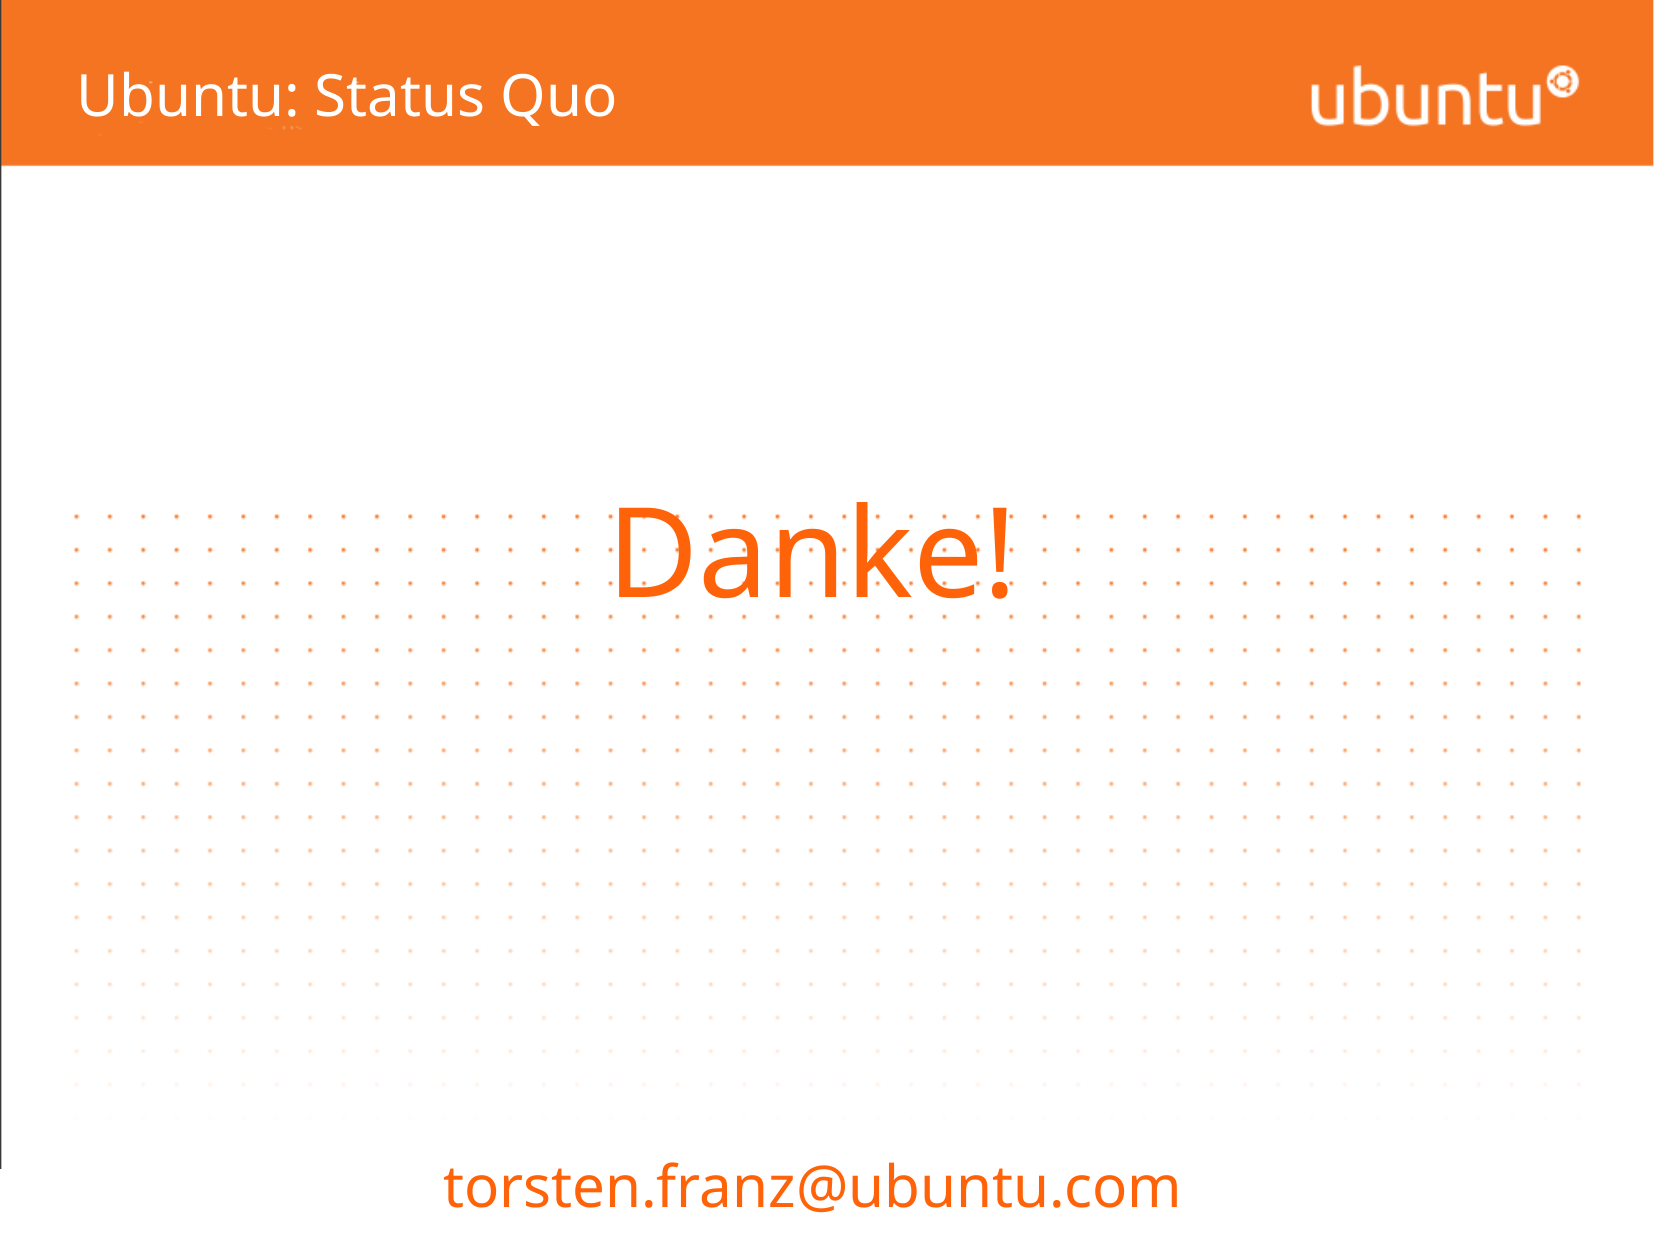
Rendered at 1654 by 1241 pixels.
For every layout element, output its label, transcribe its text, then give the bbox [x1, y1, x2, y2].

title Ubuntu: Status Quo [76, 29, 1565, 158]
picture [0, 0, 1654, 1169]
subtitle Danke! torsten.franz@ubuntu.com [68, 509, 1557, 1179]
